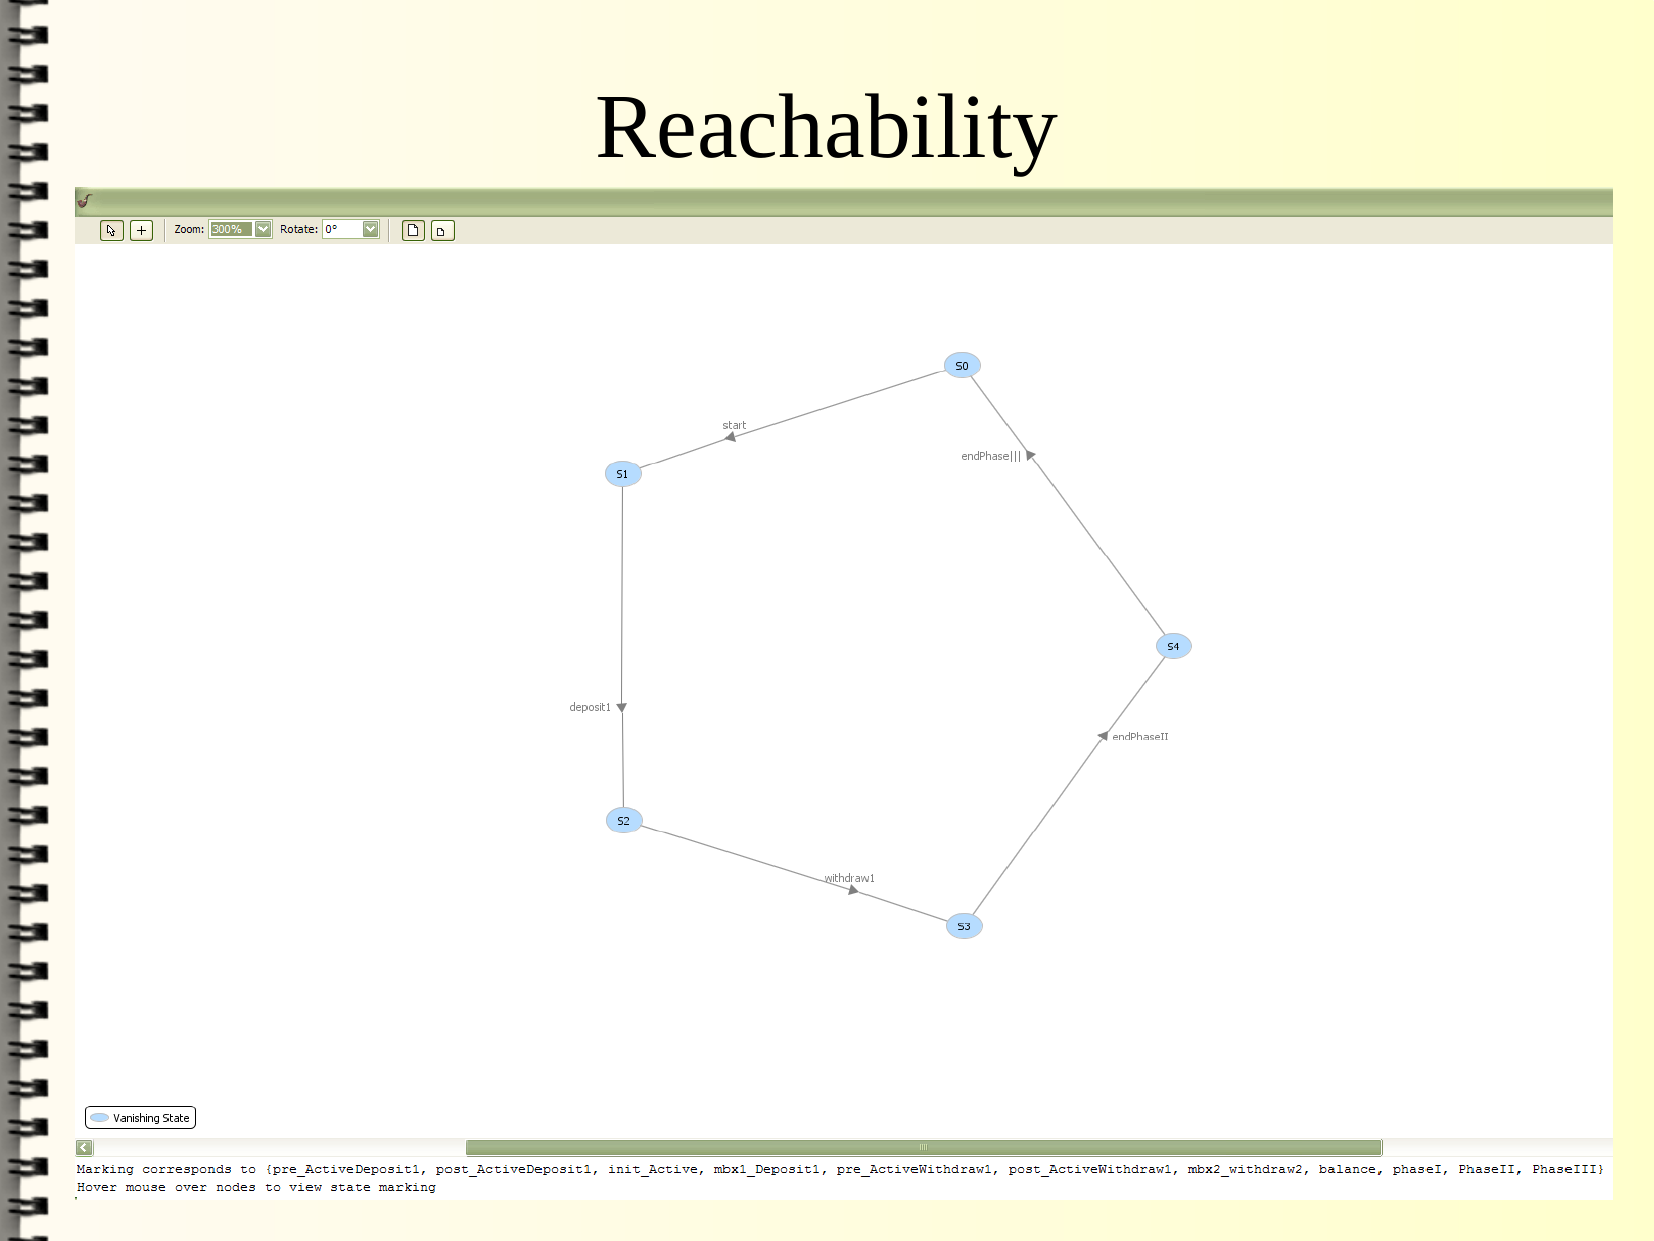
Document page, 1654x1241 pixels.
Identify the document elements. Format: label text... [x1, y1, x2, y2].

title Reachability [121, 75, 1534, 178]
picture [0, 0, 1654, 1241]
